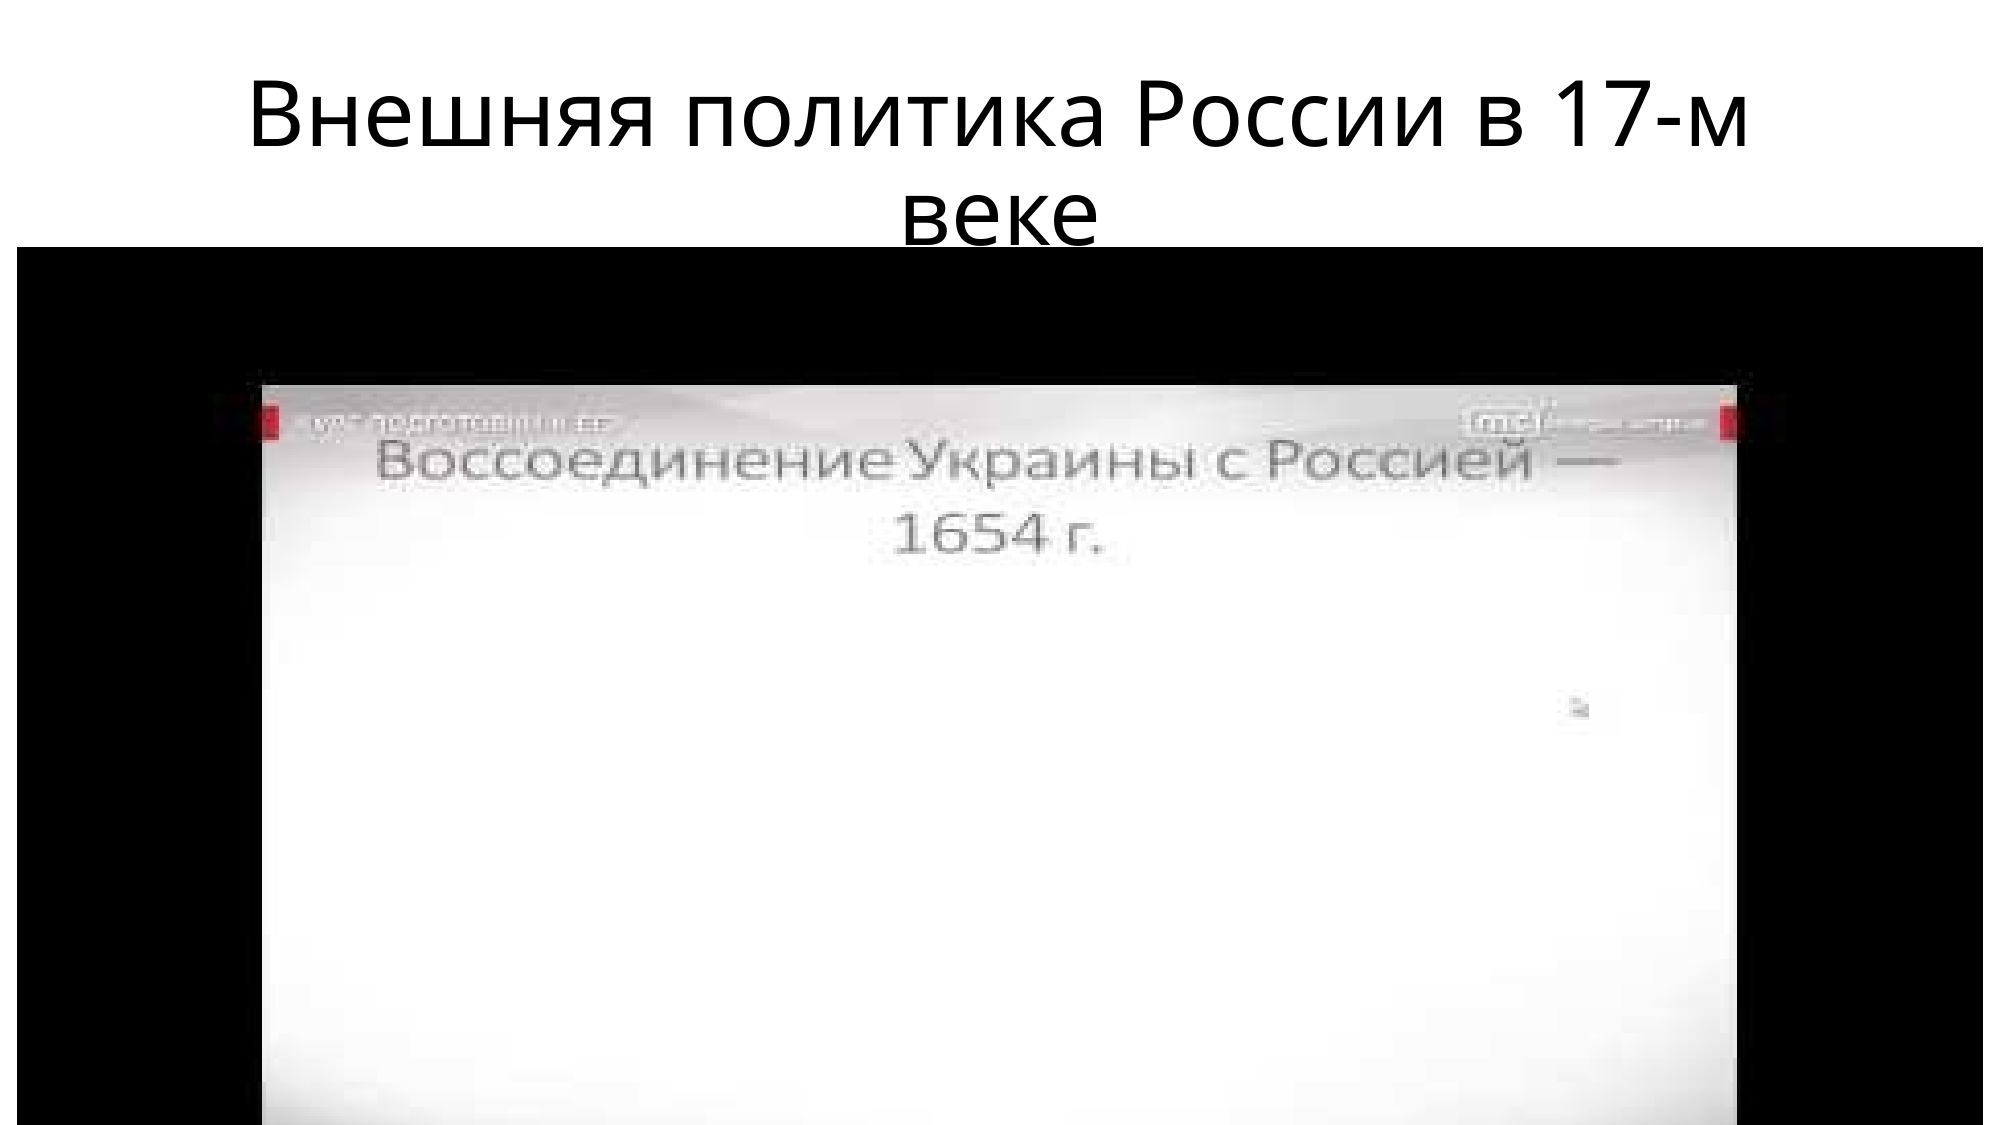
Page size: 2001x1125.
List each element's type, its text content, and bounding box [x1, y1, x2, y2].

title Внешняя политика России в 17-м веке [137, 59, 1863, 247]
picture [17, 247, 1983, 1125]
